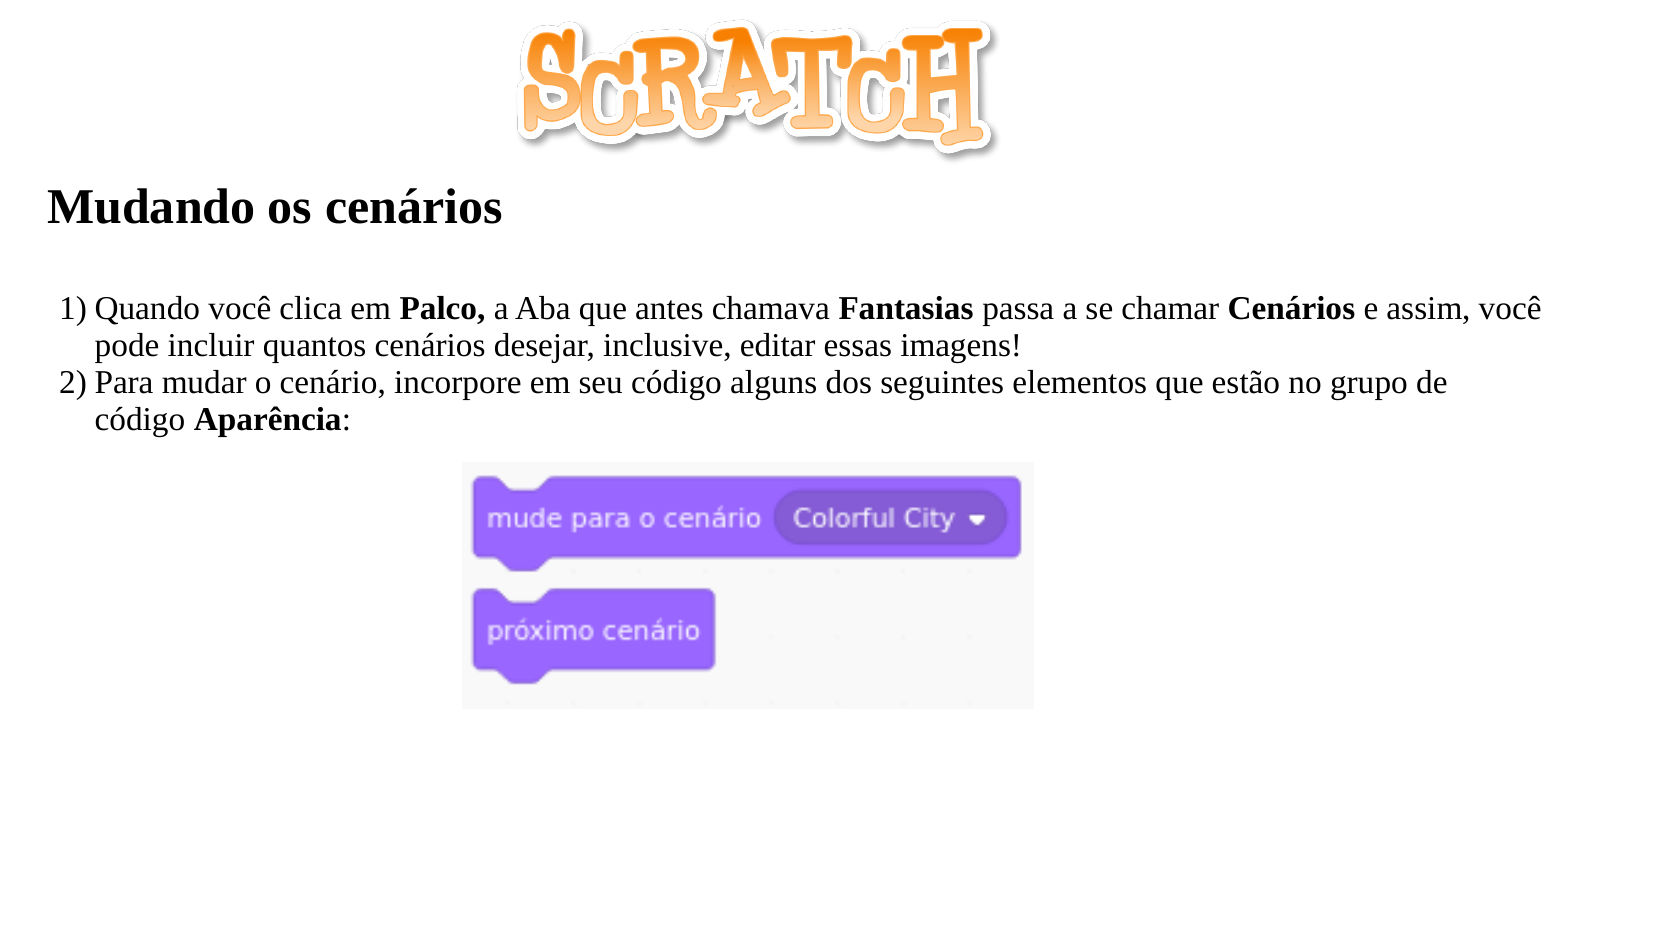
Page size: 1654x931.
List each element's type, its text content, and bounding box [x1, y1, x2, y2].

picture [462, 462, 1034, 709]
text_box Quando você clica em Palco, a Aba que antes chamava Fantasias passa a se chamar Cenários e assim, você pode incluir quantos cenários desejar, inclusive, editar essas imagens! Para mudar o cenário, incorpore em seu código alguns dos seguintes elementos que estão no grupo de código Aparência: [59, 289, 1548, 438]
picture [502, 3, 1019, 147]
title Mudando os cenários [47, 147, 1536, 266]
